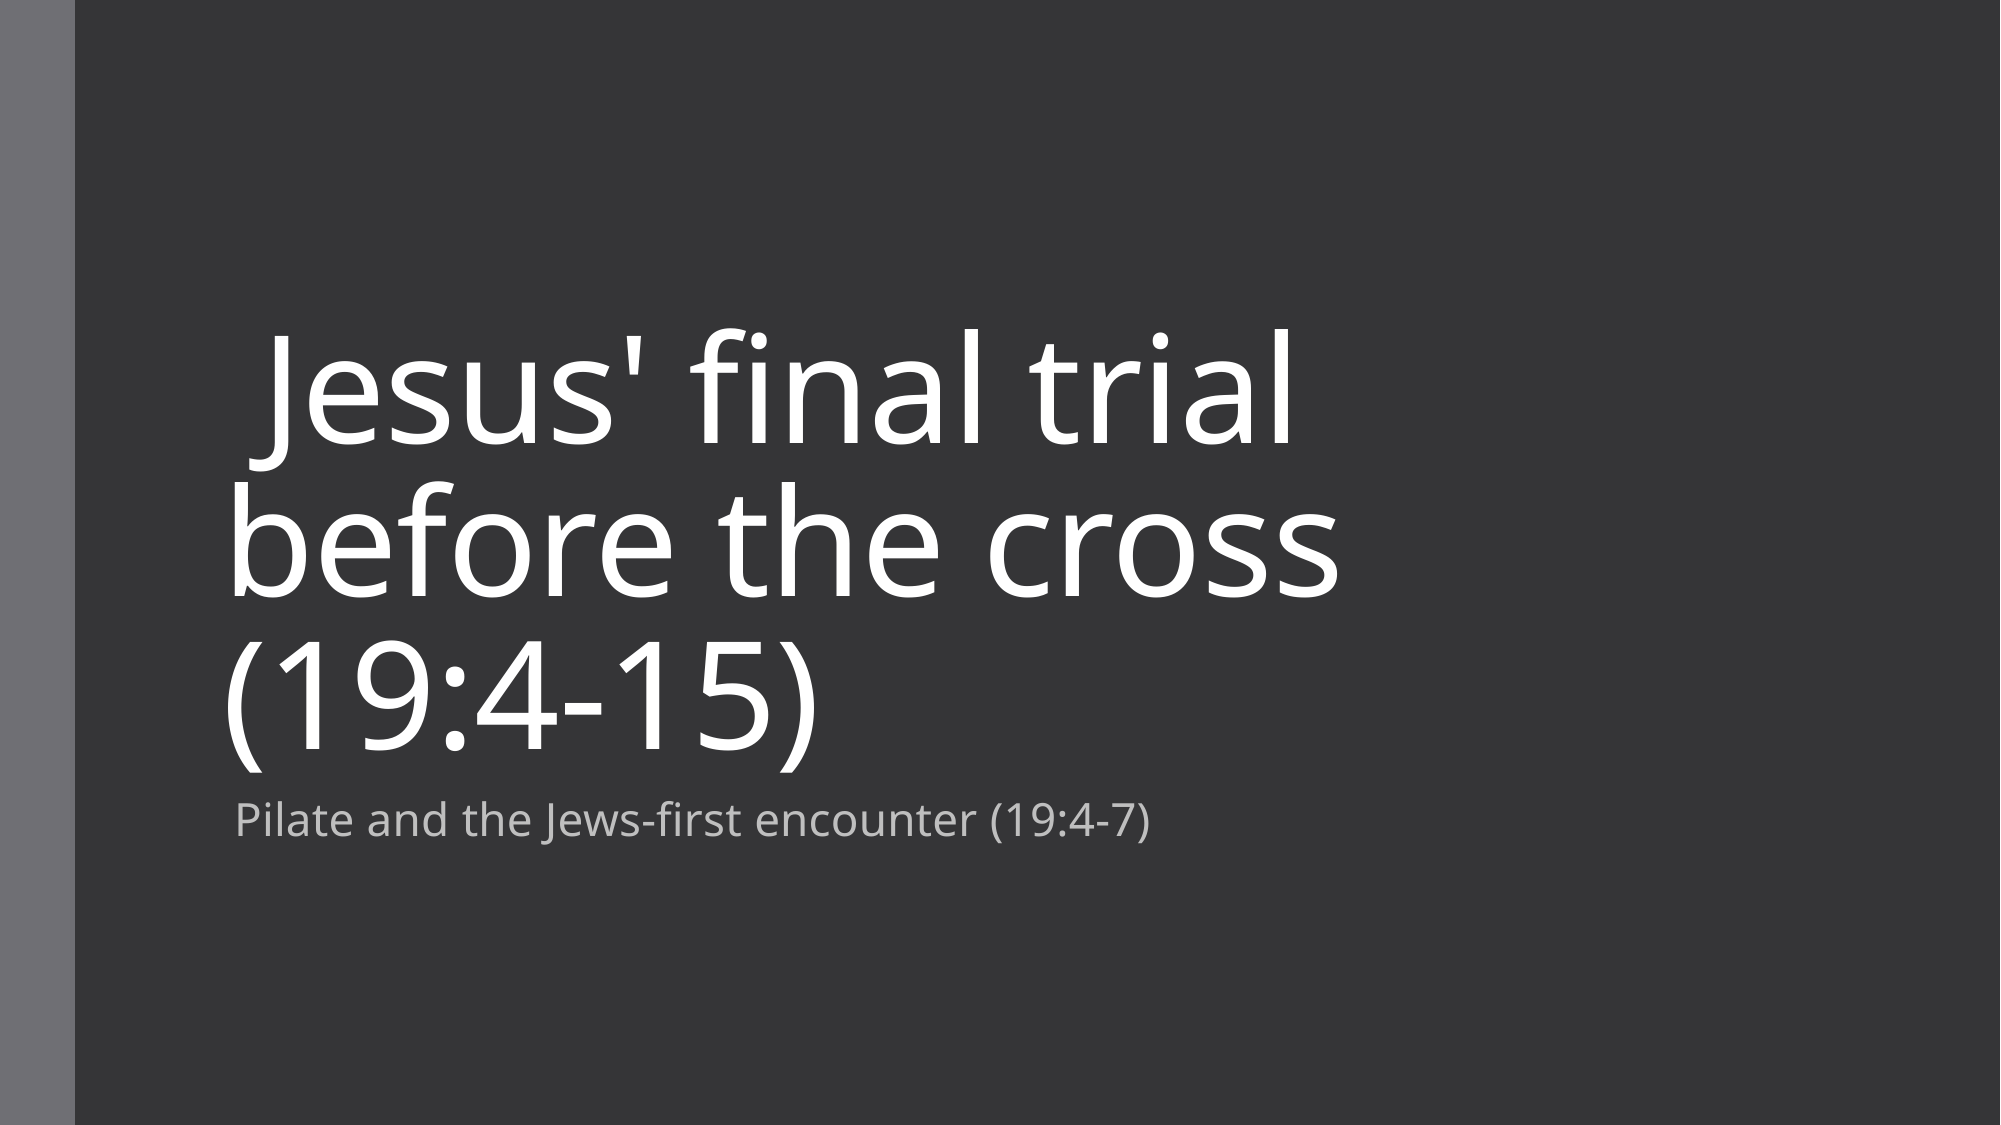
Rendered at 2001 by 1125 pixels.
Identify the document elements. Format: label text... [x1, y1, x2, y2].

subtitle Pilate and the Jews-first encounter (19:4-7) [206, 787, 1752, 1066]
title Jesus' final trial before the cross (19:4-15) [206, 124, 1752, 787]
